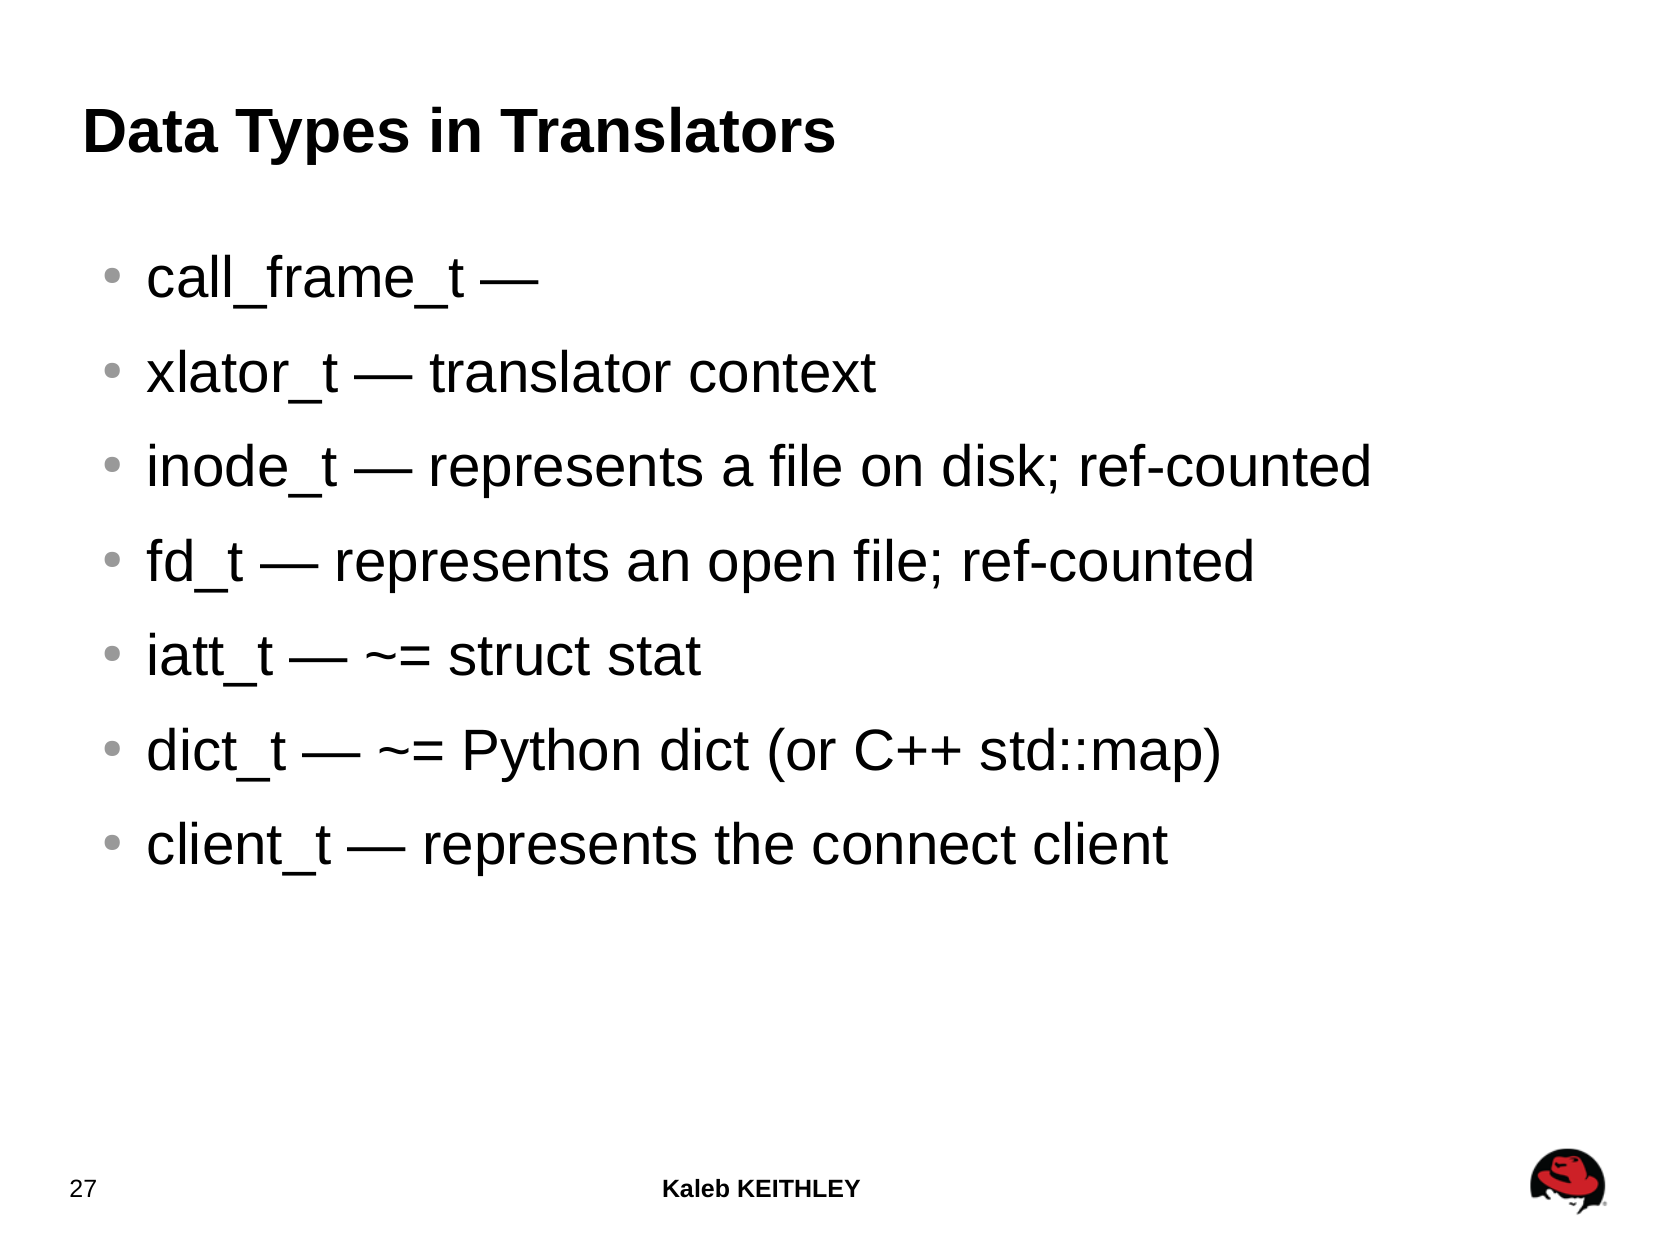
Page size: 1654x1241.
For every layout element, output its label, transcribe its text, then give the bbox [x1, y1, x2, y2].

list call_frame_t — xlator_t — translator context inode_t — represents a file on disk; ref-counted fd_t — represents an open file; ref-counted iatt_t — ~= struct stat dict_t — ~= Python dict (or C++ std::map) client_t — represents the connect client [86, 244, 1576, 1039]
title Data Types in Translators [82, 37, 1571, 226]
picture [1529, 1146, 1613, 1224]
